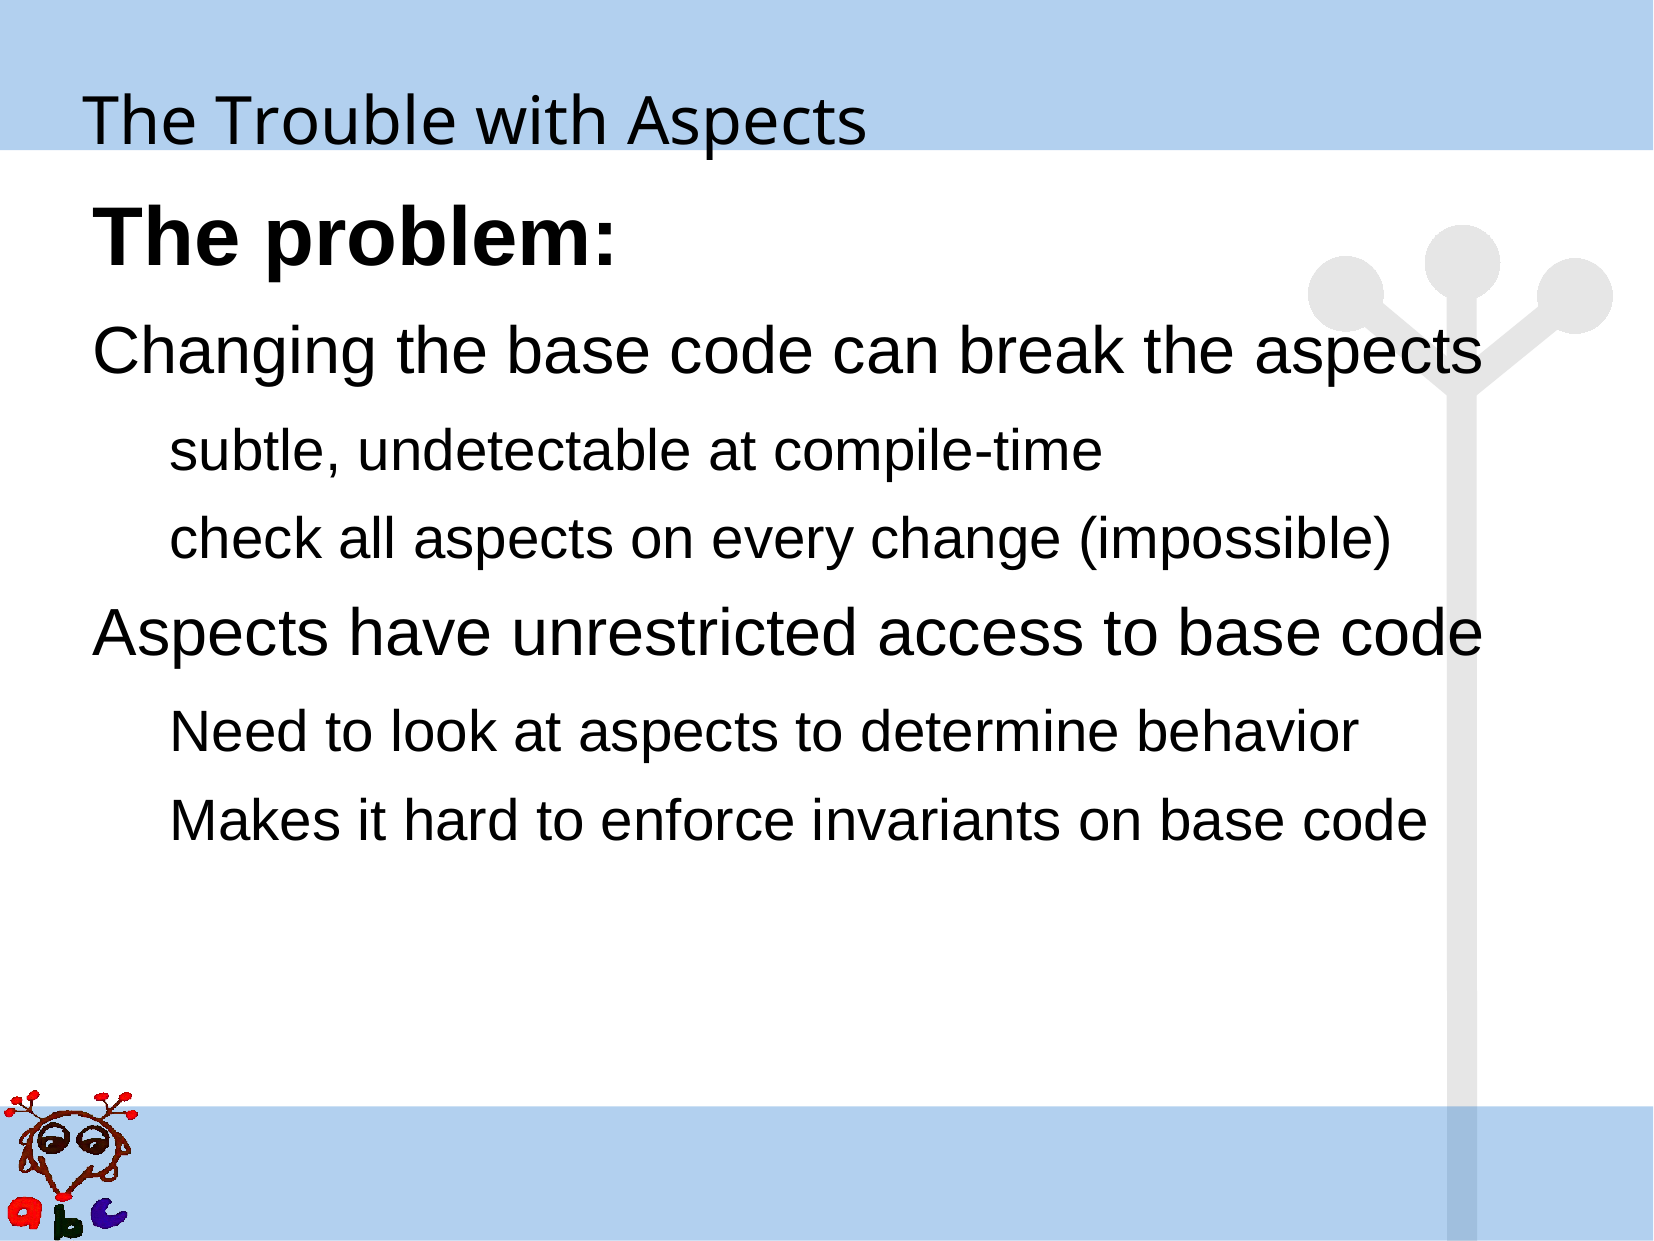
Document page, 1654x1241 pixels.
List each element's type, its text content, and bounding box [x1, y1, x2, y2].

list The problem: Changing the base code can break the aspects subtle, undetectable at compile-time check all aspects on every change (impossible) Aspects have unrestricted access to base code Need to look at aspects to determine behavior Makes it hard to enforce invariants on base code [75, 190, 1563, 1010]
title The Trouble with Aspects [82, 49, 1576, 188]
picture [0, 1088, 139, 1241]
